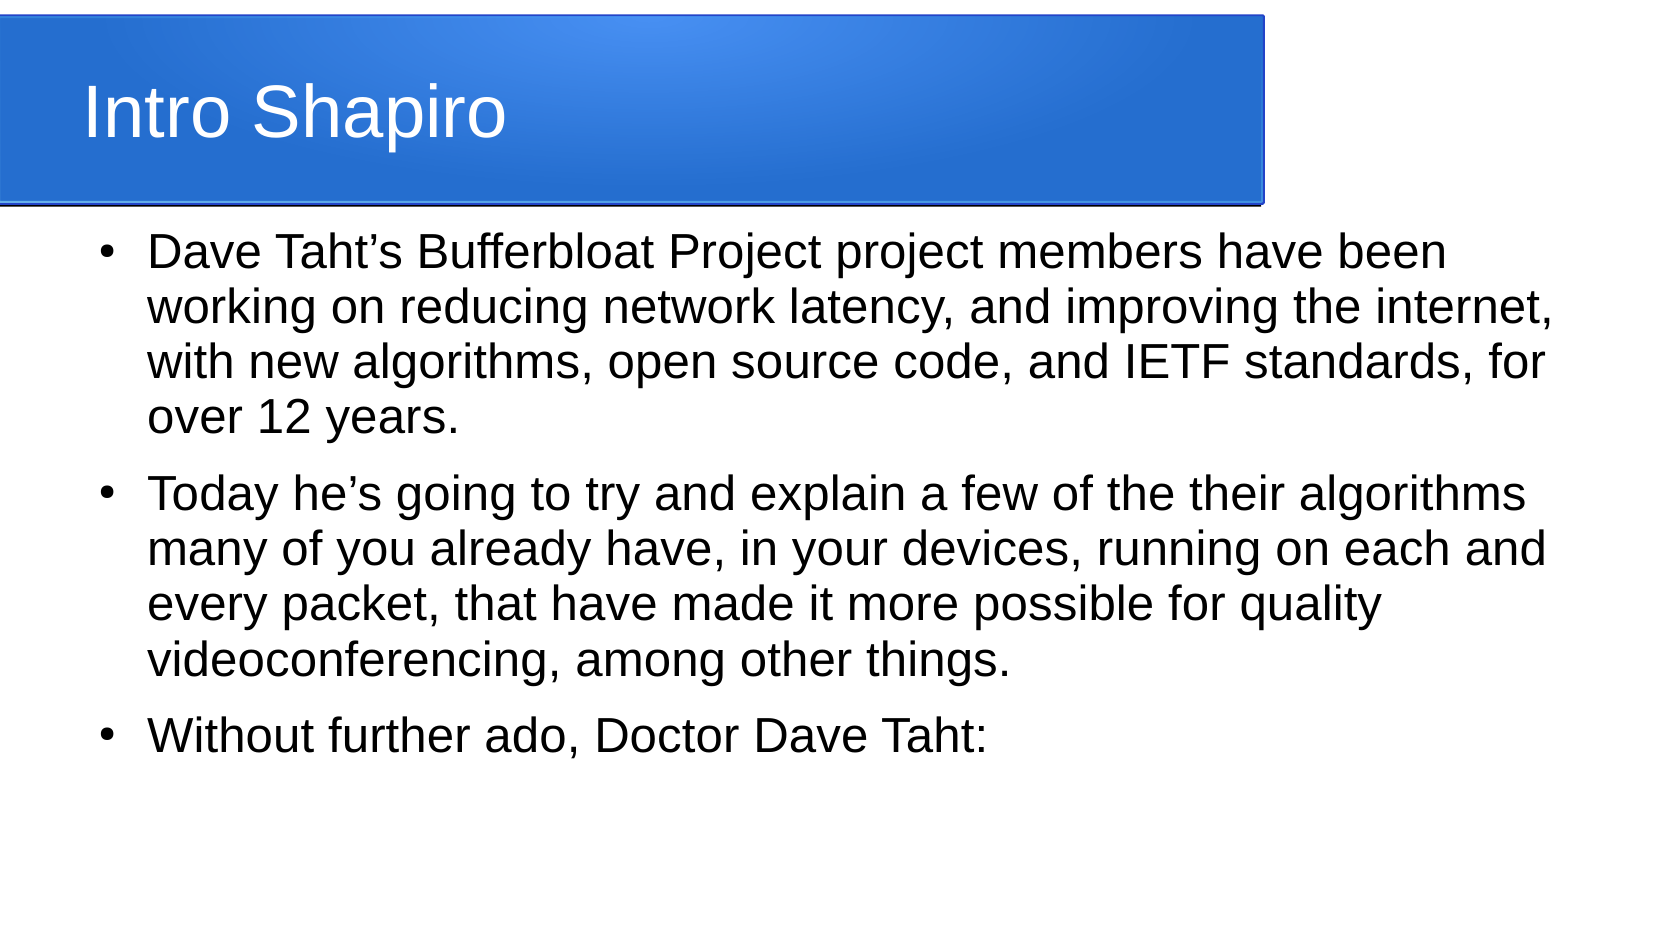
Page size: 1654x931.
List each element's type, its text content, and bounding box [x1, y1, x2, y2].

title Intro Shapiro [82, 35, 1235, 189]
list Dave Taht’s Bufferbloat Project project members have been working on reducing network latency, and improving the internet, with new algorithms, open source code, and IETF standards, for over 12 years. Today he’s going to try and explain a few of the their algorithms many of you already have, in your devices, running on each and every packet, that have made it more possible for quality videoconferencing, among other things. Without further ado, Doctor Dave Taht: [82, 224, 1571, 764]
